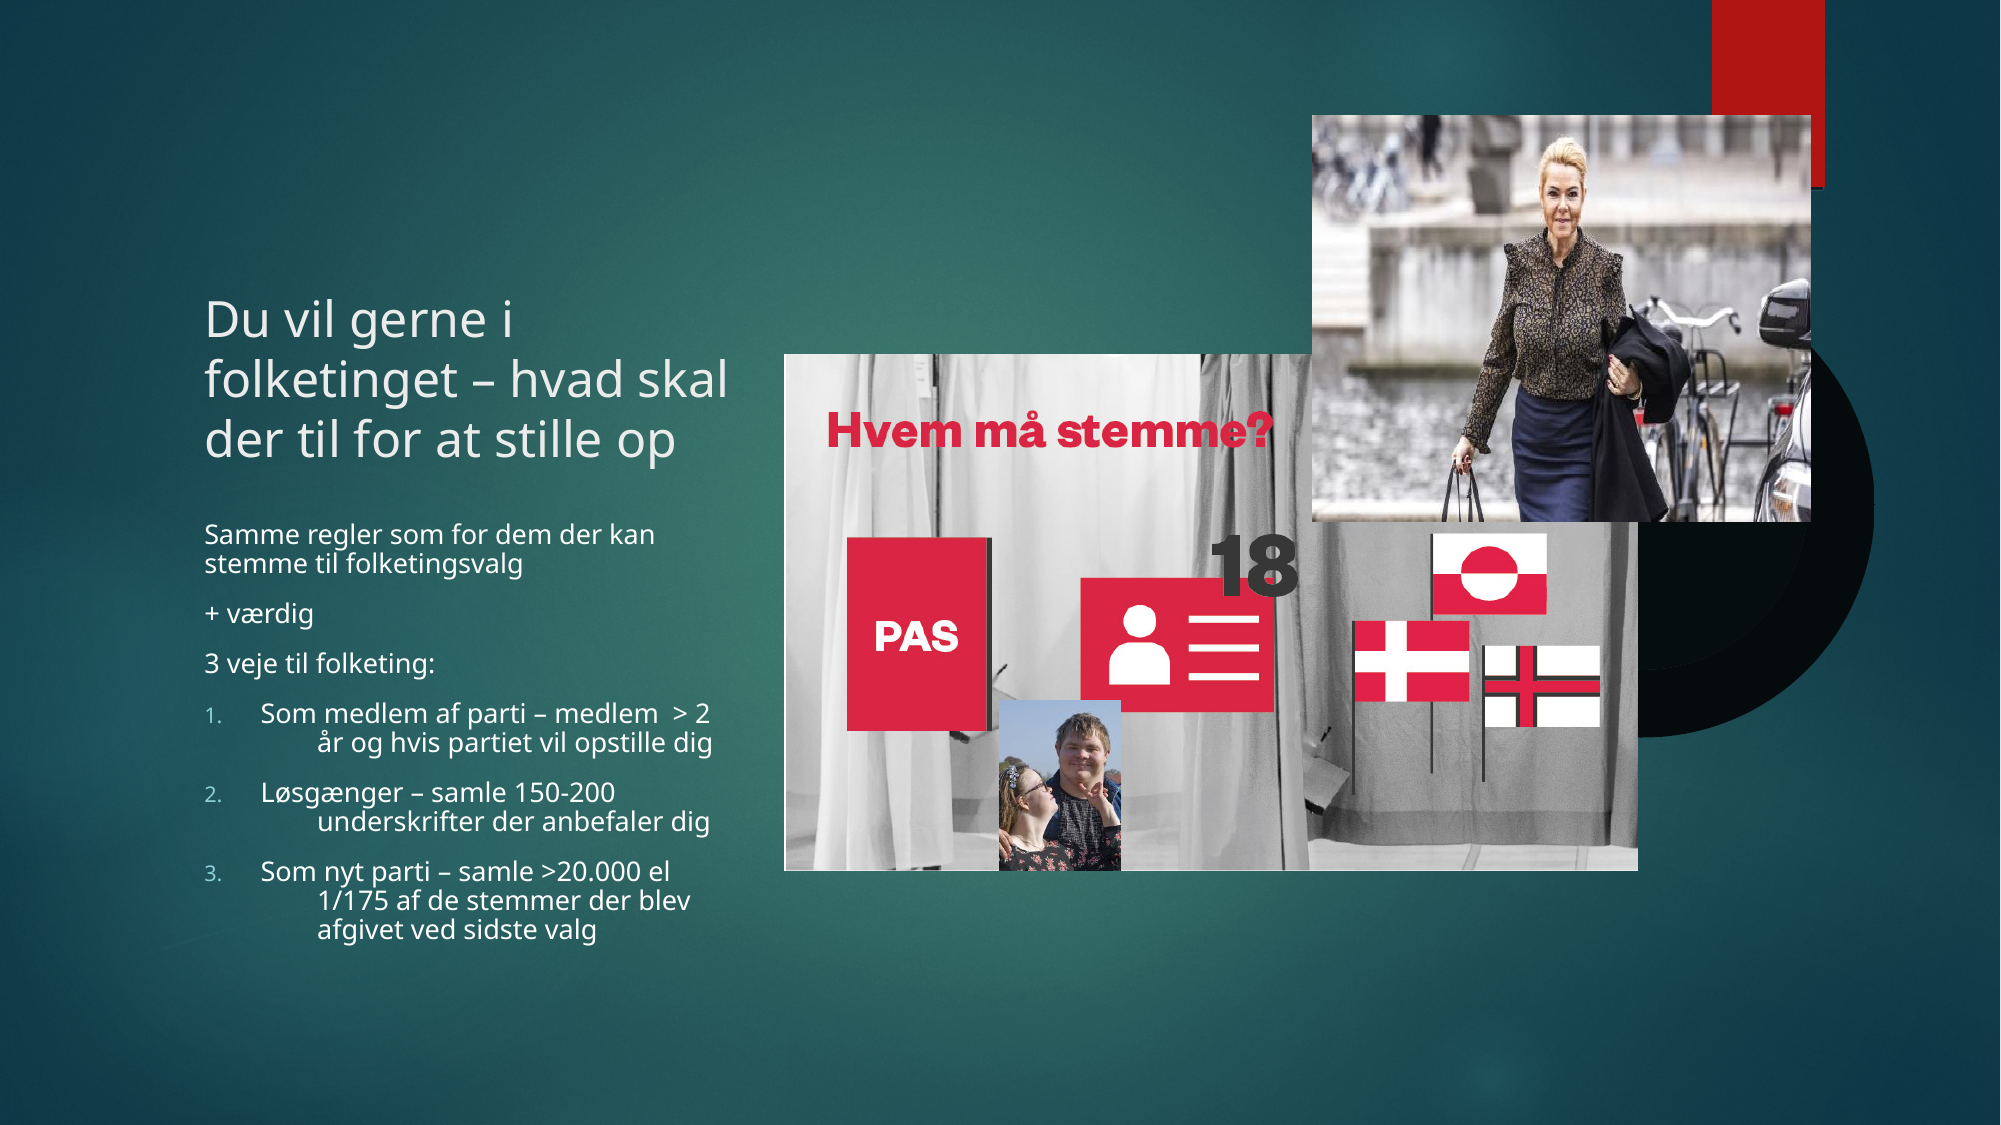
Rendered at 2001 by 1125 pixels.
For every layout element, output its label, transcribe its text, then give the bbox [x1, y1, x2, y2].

title Du vil gerne i folketinget – hvad skal der til for at stille op [189, 237, 748, 476]
list Samme regler som for dem der kan stemme til folketingsvalg + værdig 3 veje til folketing: Som medlem af parti – medlem > 2 år og hvis partiet vil opstille dig Løsgænger – samle 150-200 underskrifter der anbefaler dig Som nyt parti – samle >20.000 el 1/175 af de stemmer der blev afgivet ved sidste valg [189, 513, 748, 989]
picture [784, 115, 1811, 871]
